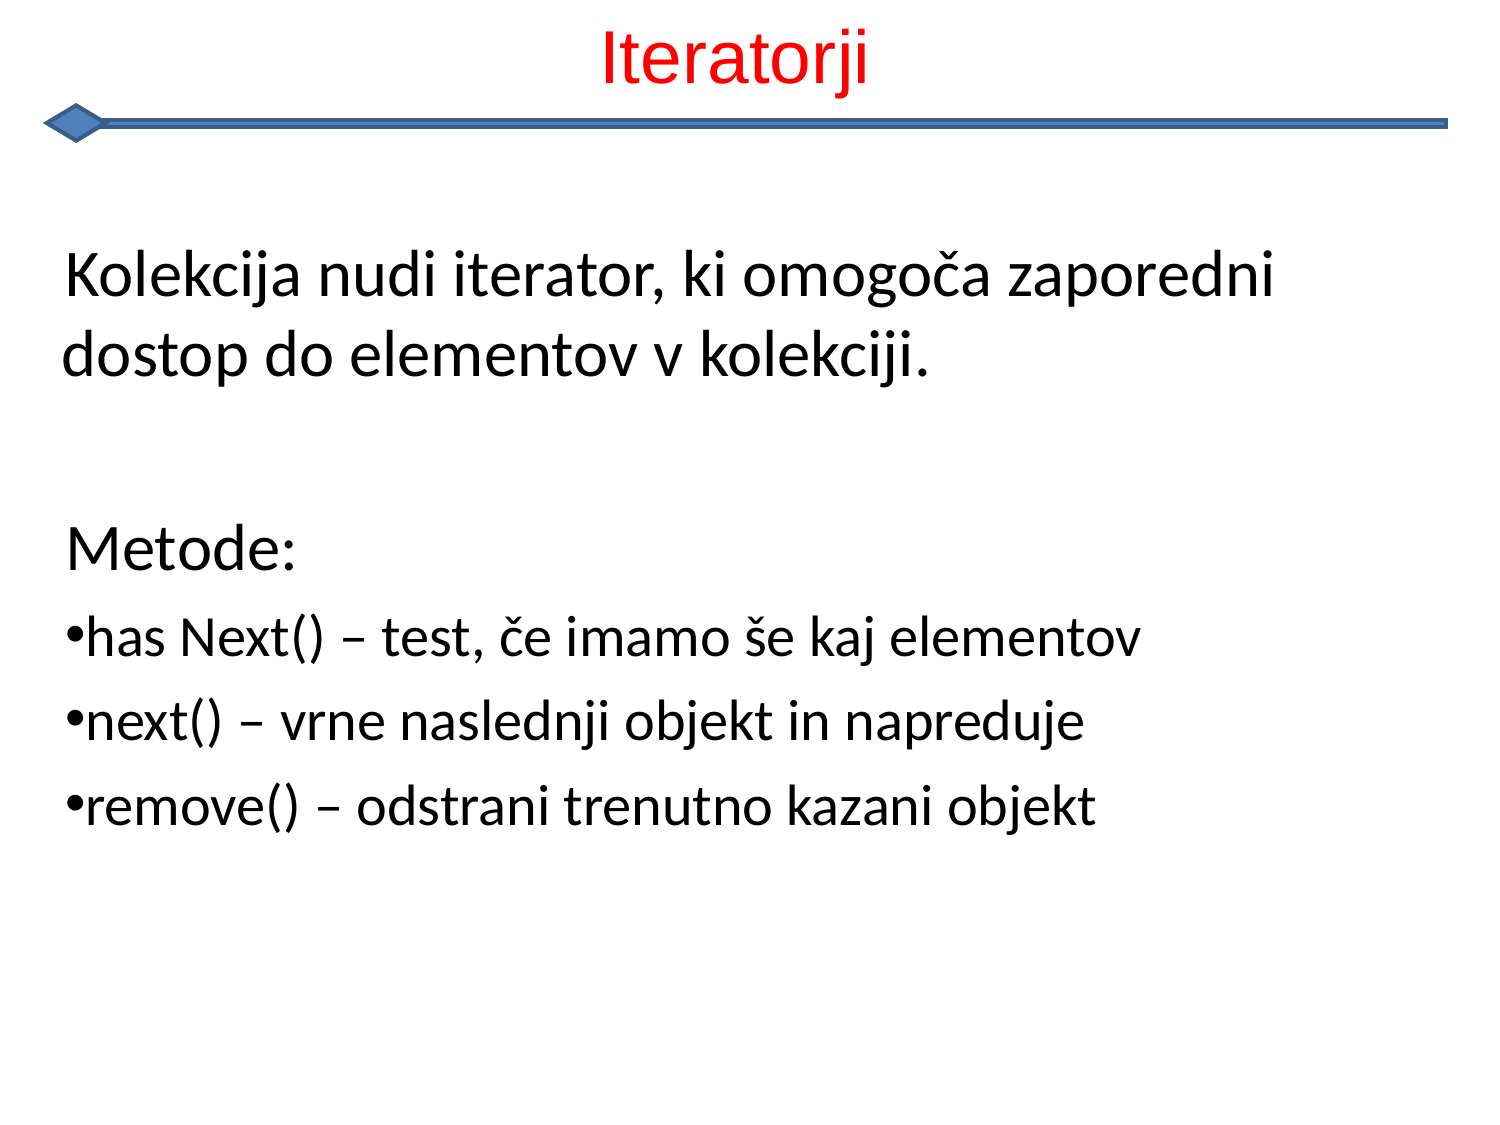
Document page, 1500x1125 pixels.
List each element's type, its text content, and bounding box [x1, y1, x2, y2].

title Iteratorji [70, 0, 1421, 108]
list Kolekcija nudi iterator, ki omogoča zaporedni dostop do elementov v kolekciji. Metode: has Next() – test, če imamo še kaj elementov next() – vrne naslednji objekt in napreduje remove() – odstrani trenutno kazani objekt [46, 222, 1397, 966]
